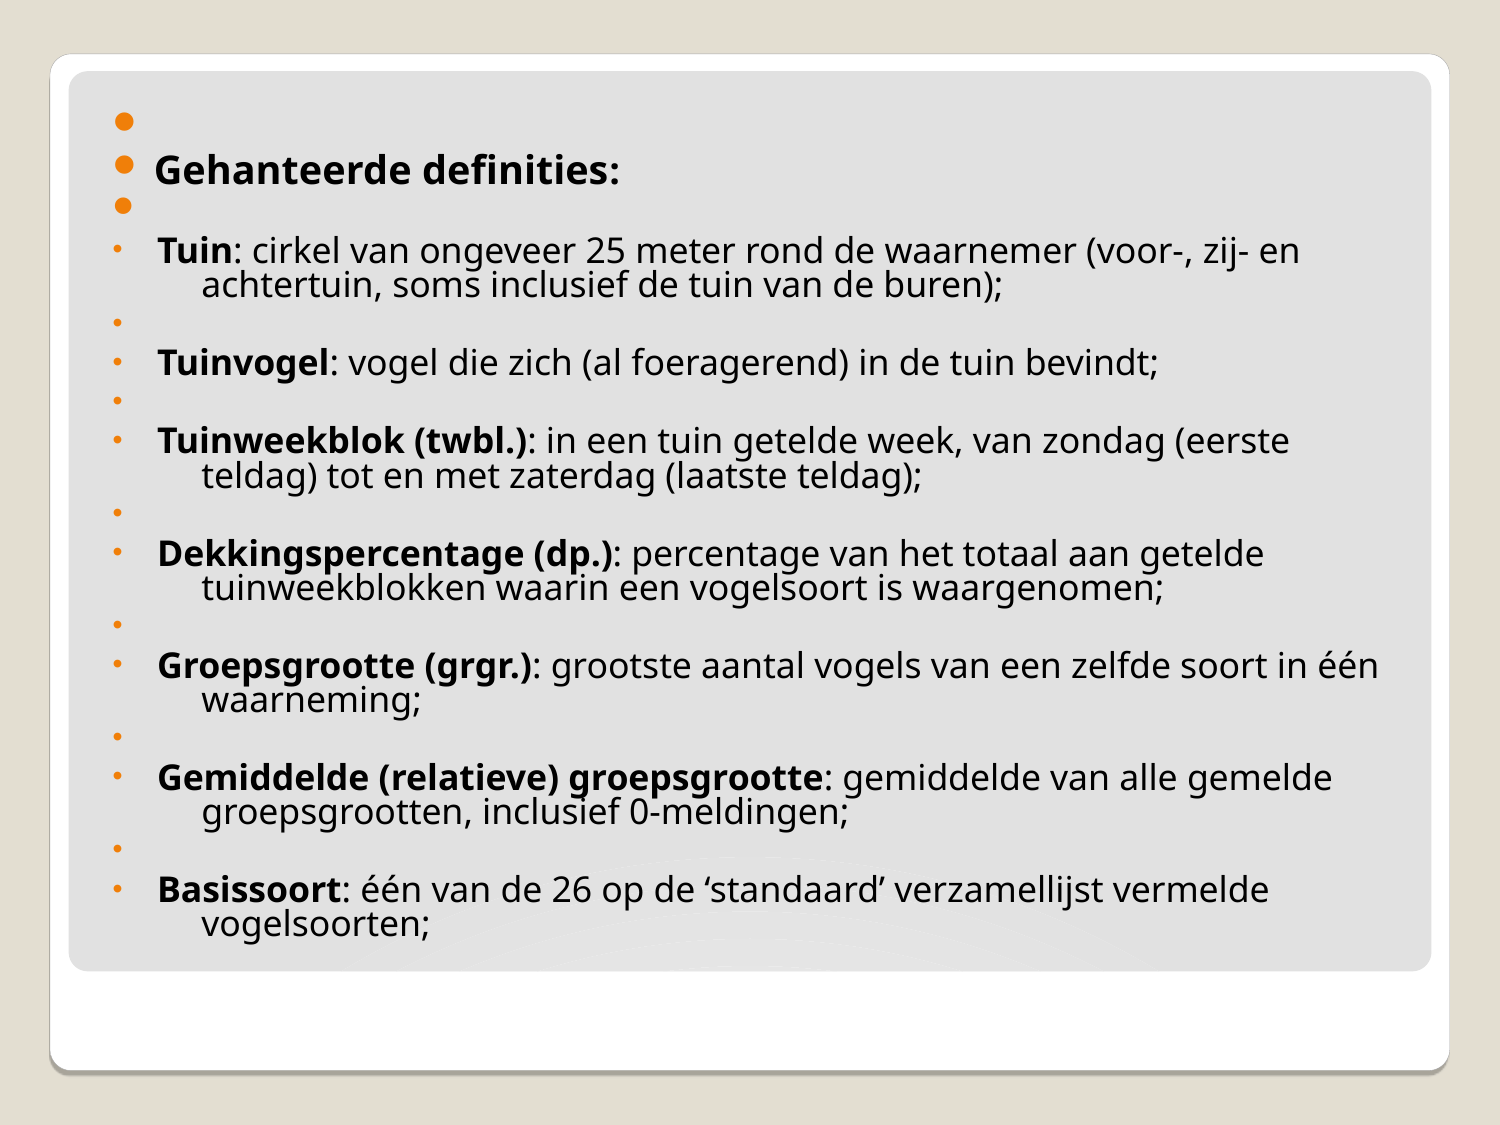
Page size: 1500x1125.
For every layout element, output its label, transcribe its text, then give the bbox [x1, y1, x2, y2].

list Gehanteerde definities: Tuin: cirkel van ongeveer 25 meter rond de waarnemer (voor-, zij- en achtertuin, soms inclusief de tuin van de buren); Tuinvogel: vogel die zich (al foeragerend) in de tuin bevindt; Tuinweekblok (twbl.): in een tuin getelde week, van zondag (eerste teldag) tot en met zaterdag (laatste teldag); Dekkingspercentage (dp.): percentage van het totaal aan getelde tuinweekblokken waarin een vogelsoort is waargenomen; Groepsgrootte (grgr.): grootste aantal vogels van een zelfde soort in één waarneming; Gemiddelde (relatieve) groepsgrootte: gemiddelde van alle gemelde groepsgrootten, inclusief 0-meldingen; Basissoort: één van de 26 op de ‘standaard’ verzamellijst vermelde vogelsoorten; [82, 86, 1426, 953]
